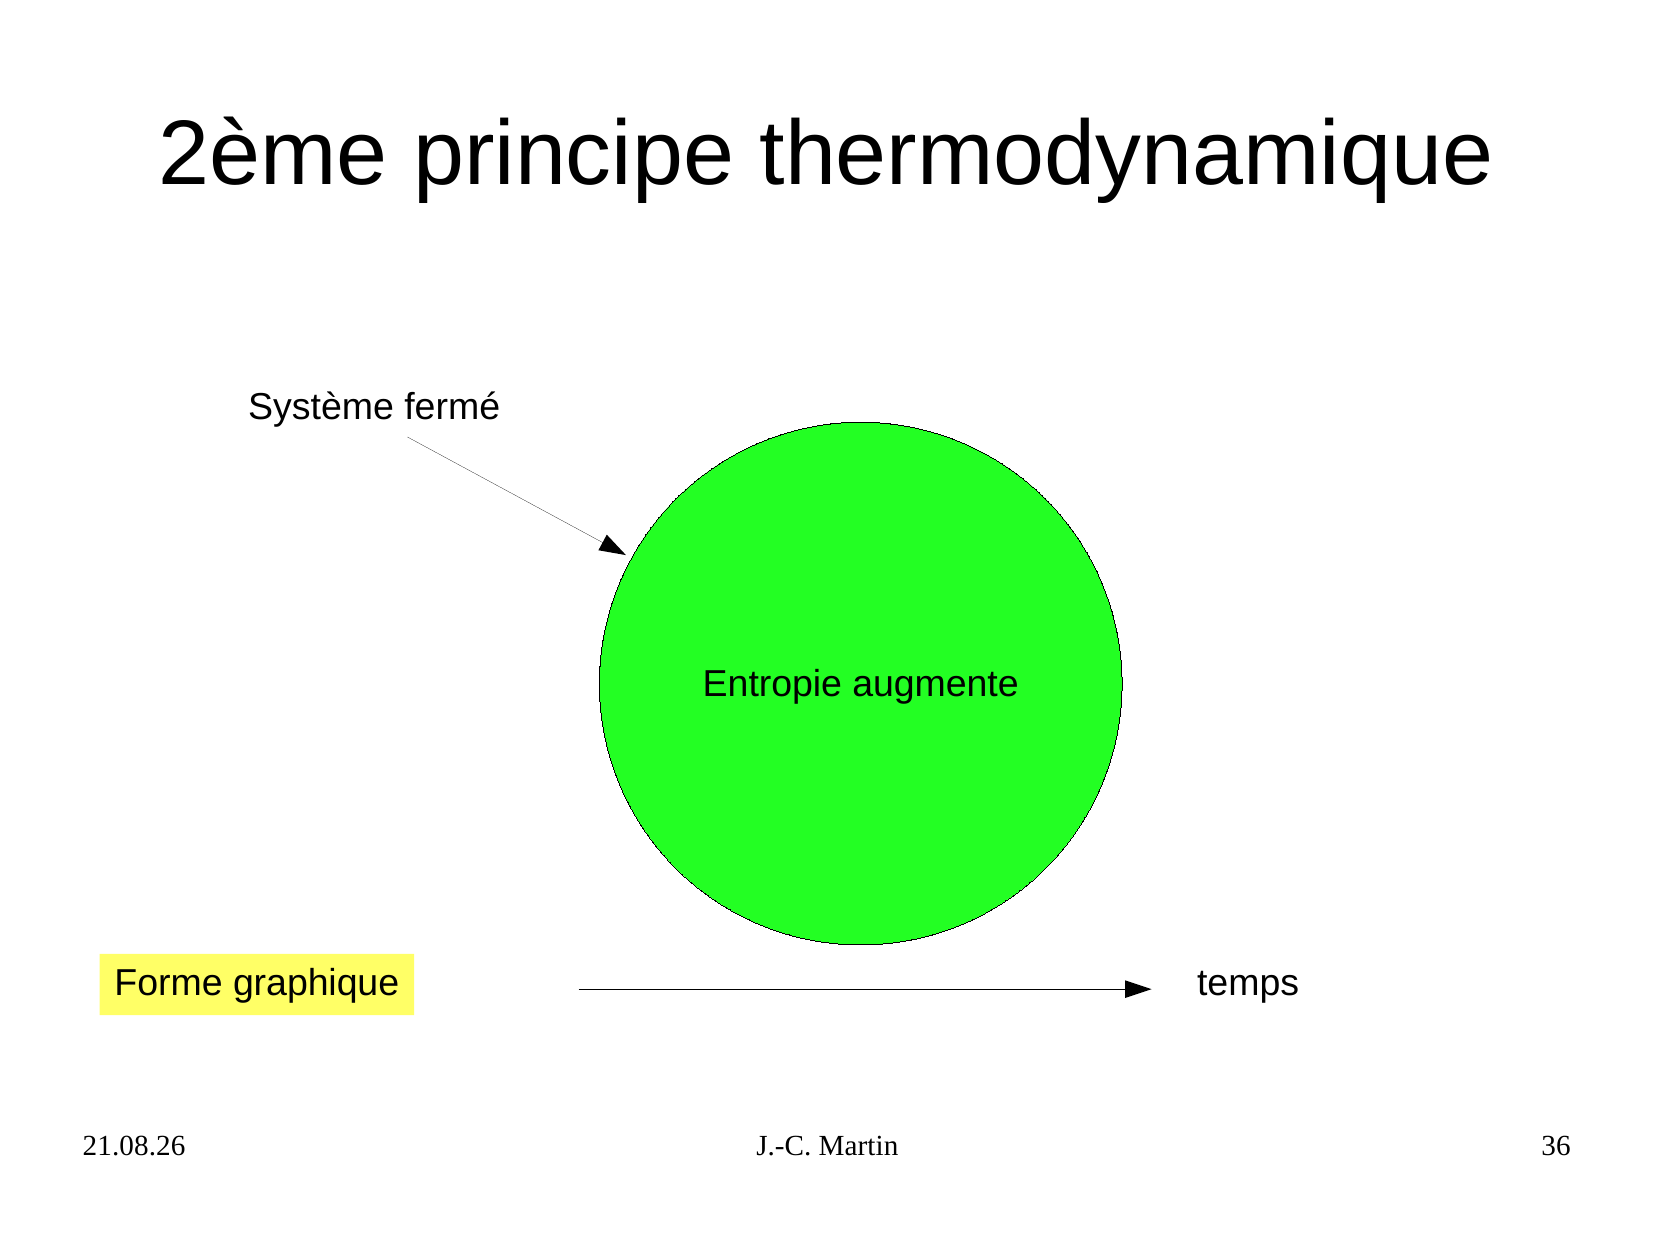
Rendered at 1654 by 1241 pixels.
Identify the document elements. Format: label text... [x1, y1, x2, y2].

text_box temps [1182, 954, 1314, 1016]
text_box Système fermé [233, 377, 515, 440]
title 2ème principe thermodynamique [82, 56, 1571, 250]
text_box Forme graphique [99, 953, 414, 1016]
text_box Entropie augmente [599, 422, 1123, 945]
